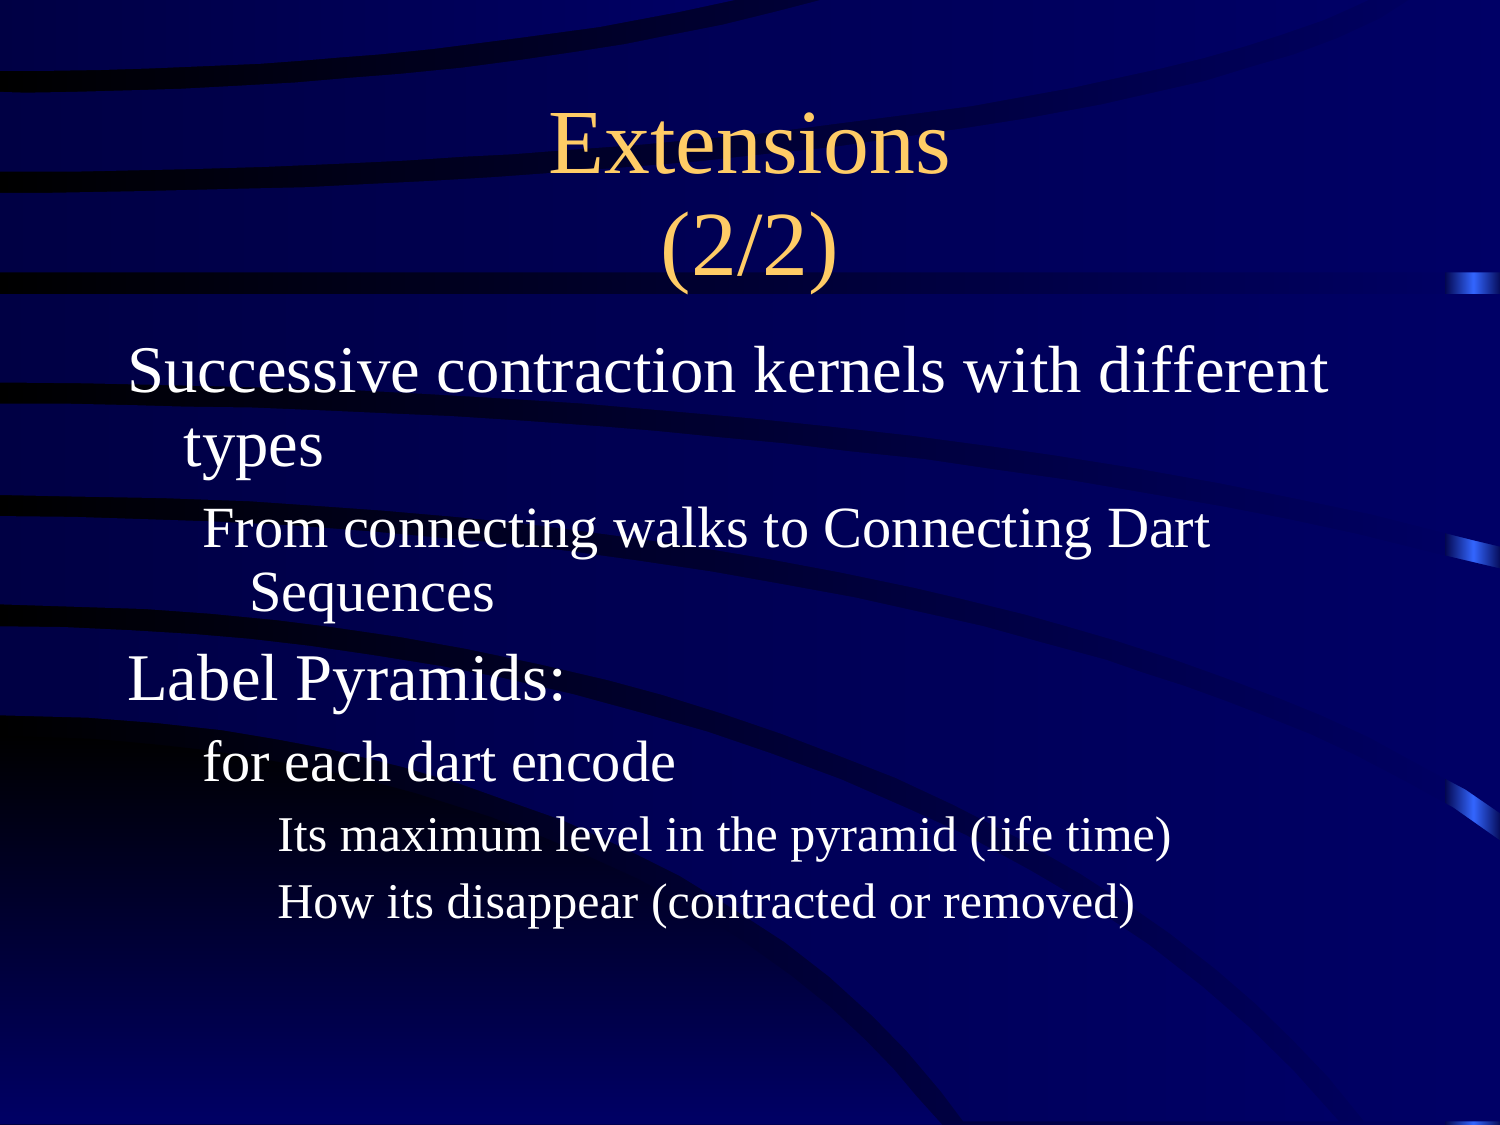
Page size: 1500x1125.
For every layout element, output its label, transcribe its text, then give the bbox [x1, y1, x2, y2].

list Successive contraction kernels with different types From connecting walks to Connecting Dart Sequences Label Pyramids: for each dart encode Its maximum level in the pyramid (life time) How its disappear (contracted or removed) [112, 324, 1388, 1001]
title Extensions (2/2) [112, 76, 1388, 312]
